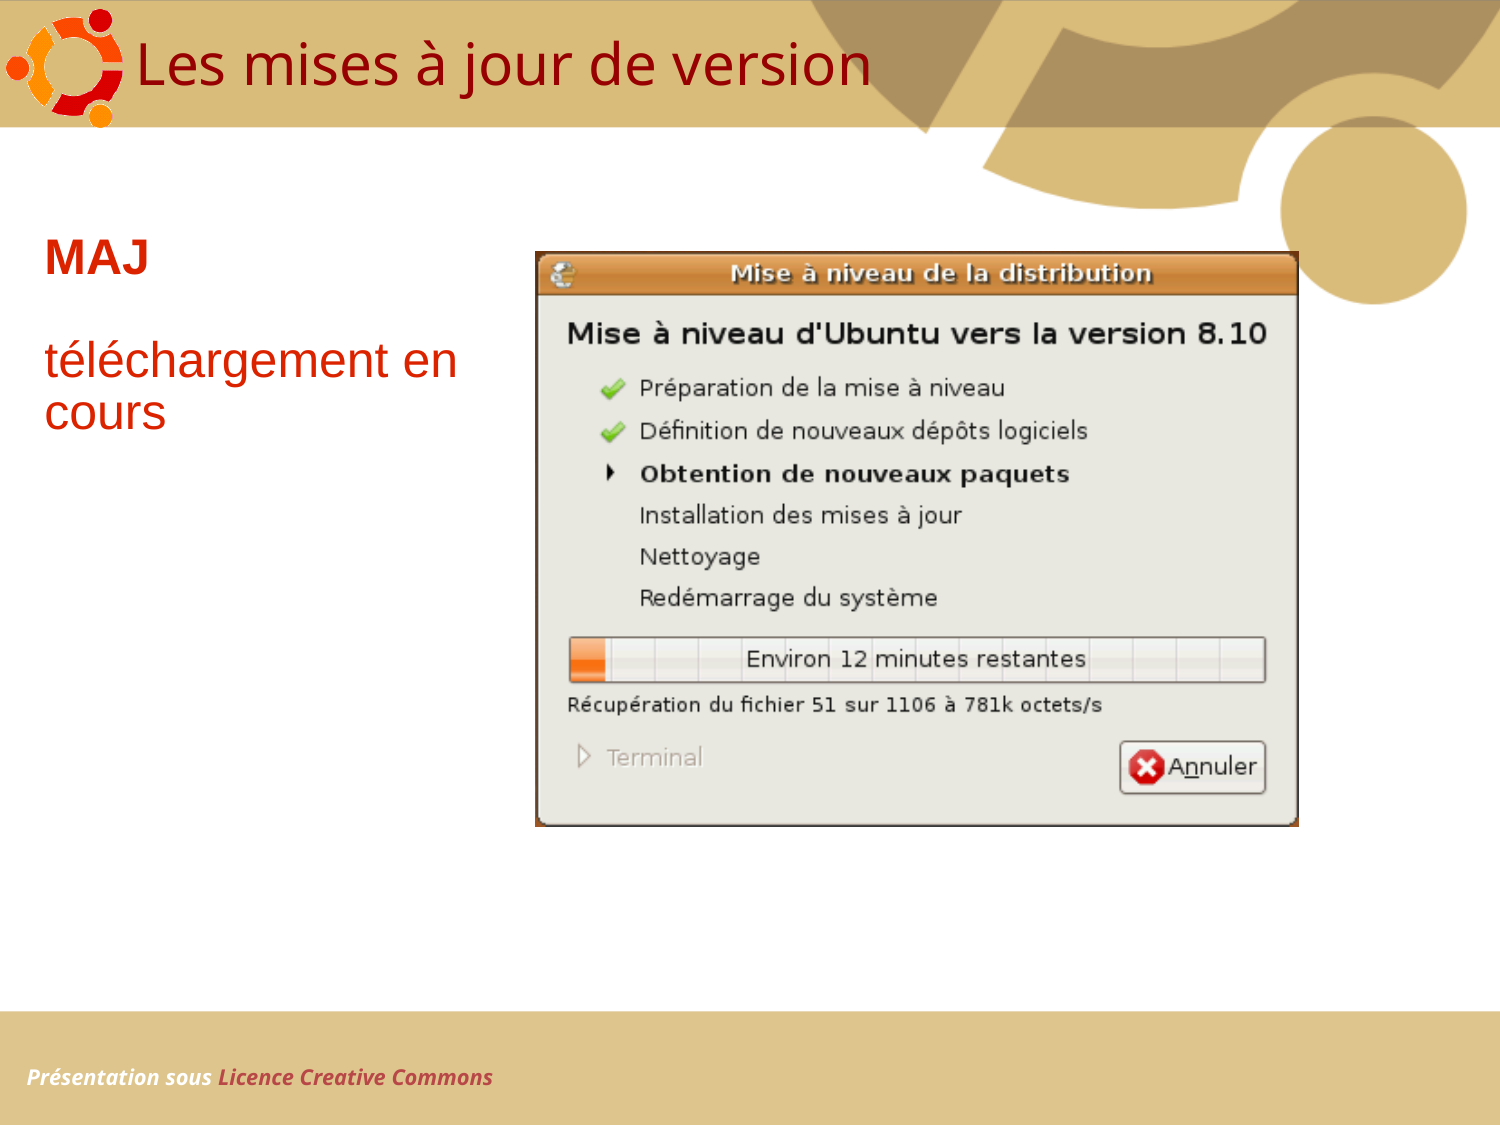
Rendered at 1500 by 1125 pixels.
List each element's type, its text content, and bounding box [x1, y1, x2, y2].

picture [0, 0, 1500, 827]
text_box MAJ téléchargement en cours [29, 225, 502, 680]
title Les mises à jour de version [135, 0, 1417, 177]
